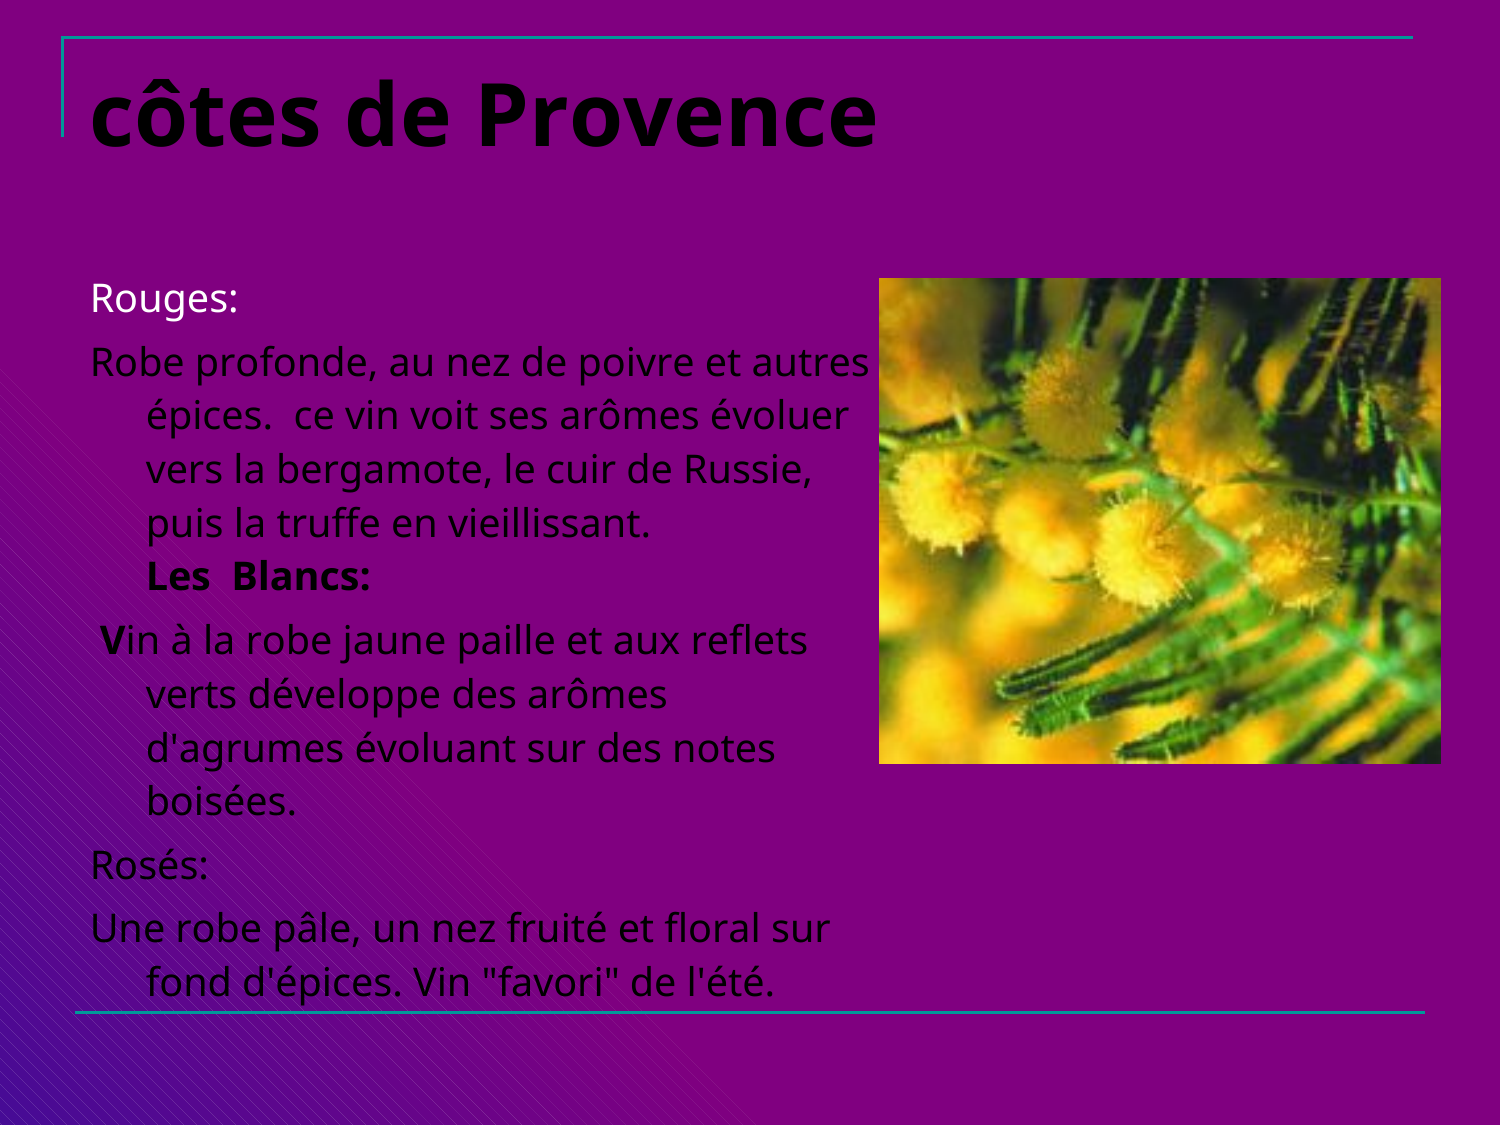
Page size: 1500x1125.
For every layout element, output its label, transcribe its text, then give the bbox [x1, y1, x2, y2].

title côtes de Provence [75, 45, 1426, 233]
list Rouges: Robe profonde, au nez de poivre et autres épices. ce vin voit ses arômes évoluer vers la bergamote, le cuir de Russie, puis la truffe en vieillissant. Les Blancs: Vin à la robe jaune paille et aux reflets verts développe des arômes d'agrumes évoluant sur des notes boisées. Rosés: Une robe pâle, un nez fruité et floral sur fond d'épices. Vin "favori" de l'été. [74, 262, 892, 1030]
picture [879, 278, 1441, 764]
